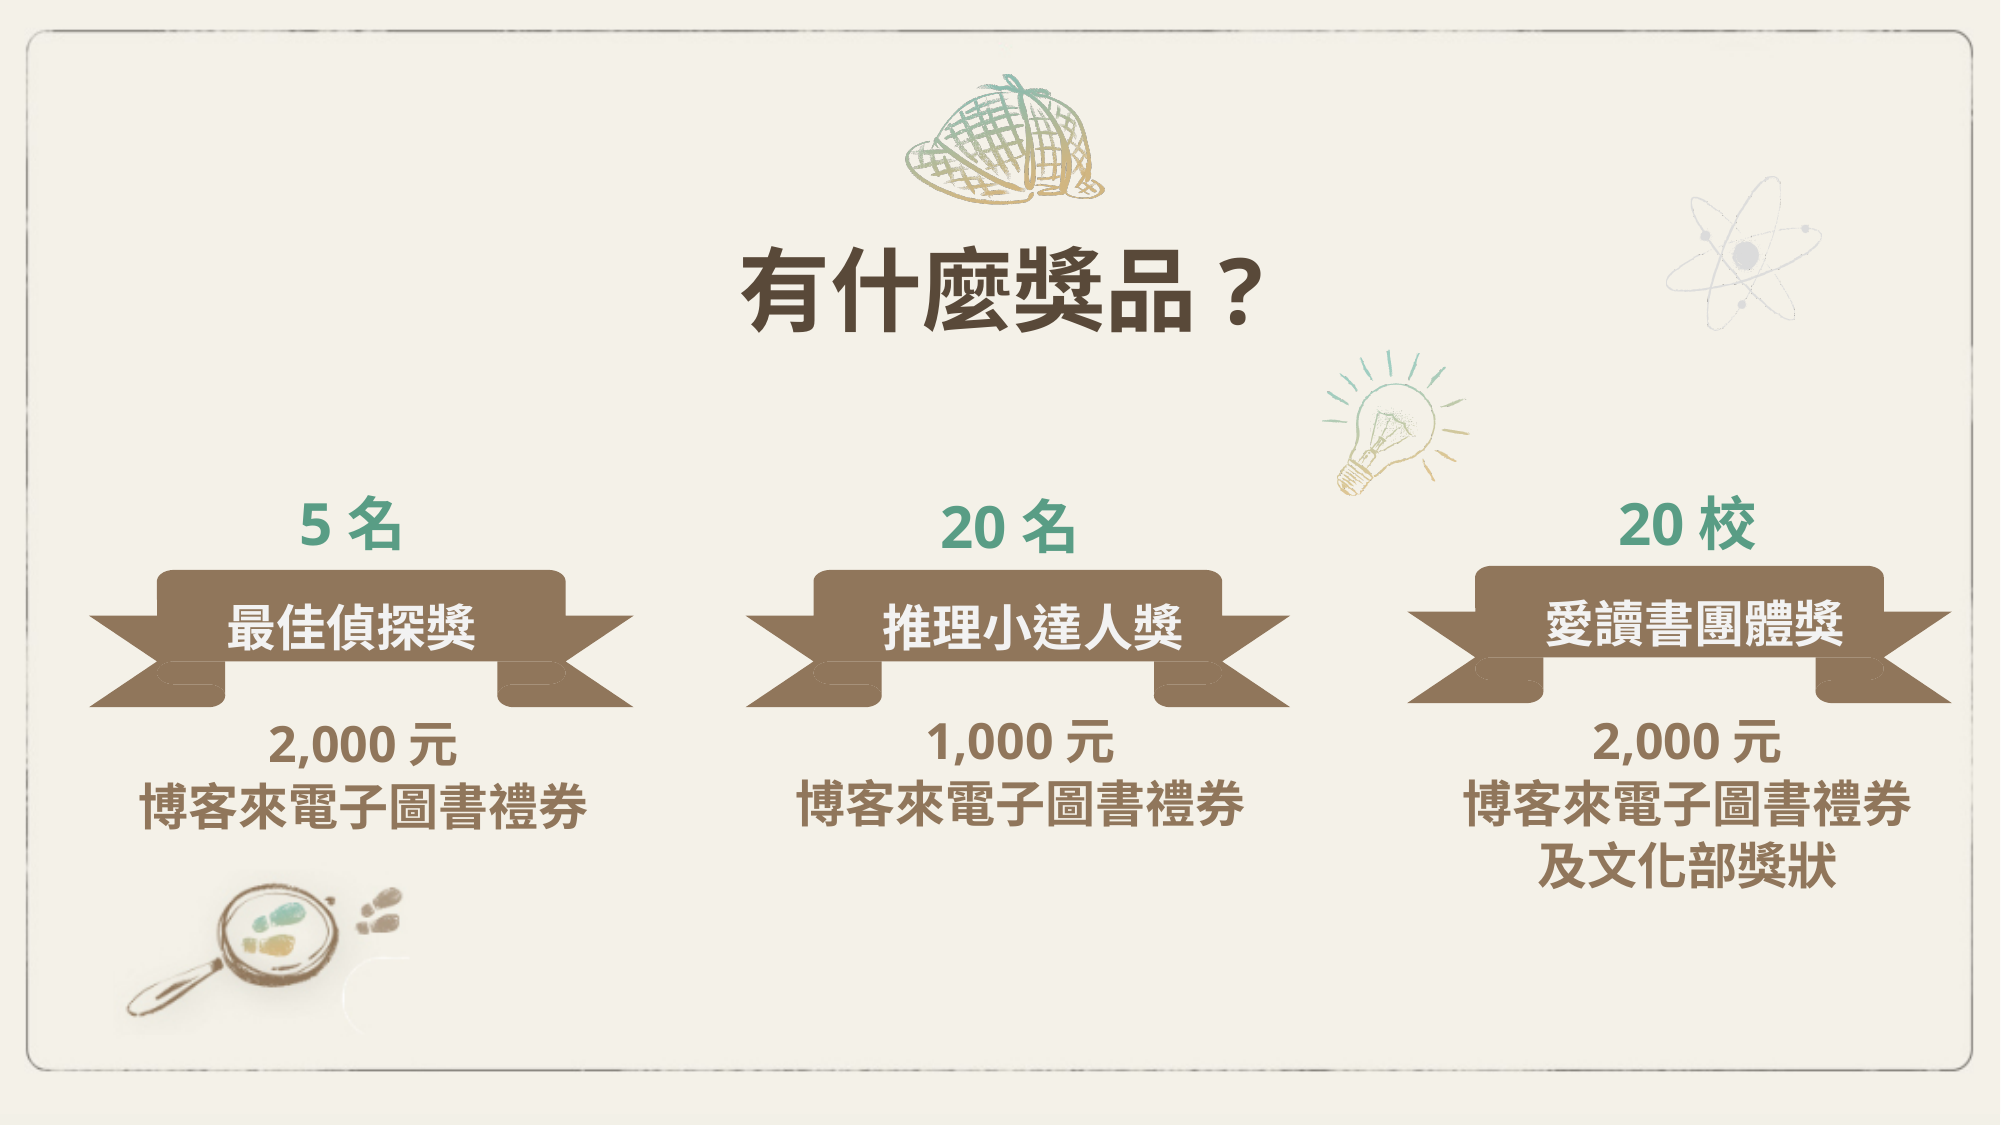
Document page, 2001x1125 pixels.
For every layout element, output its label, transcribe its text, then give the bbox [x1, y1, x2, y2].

picture [903, 74, 1135, 226]
text_box [497, 569, 634, 708]
text_box [1231, 615, 1291, 656]
text_box [745, 569, 882, 708]
text_box 5名 [103, 487, 603, 565]
picture [1607, 64, 1881, 387]
text_box 20校 [1438, 487, 1938, 565]
text_box 最佳偵探獎 [211, 565, 511, 664]
text_box 有什麼獎品? [437, 225, 1565, 352]
text_box [1905, 611, 1952, 644]
picture [113, 855, 410, 1044]
text_box 推理小達人獎 [868, 567, 1231, 664]
text_box [1815, 660, 1952, 704]
text_box 愛讀書團體獎 [1530, 565, 1905, 660]
picture [1249, 273, 1508, 577]
text_box 2‚000元 博客來電子圖書禮券 [114, 703, 614, 843]
text_box [1153, 664, 1291, 708]
text_box 1‚000元 博客來電子圖書禮券 [770, 700, 1270, 840]
text_box 2‚000元 博客來電子圖書禮券 及文化部獎狀 [1438, 700, 1938, 902]
text_box [1407, 565, 1544, 704]
text_box [88, 569, 226, 708]
text_box 20名 [760, 490, 1260, 567]
